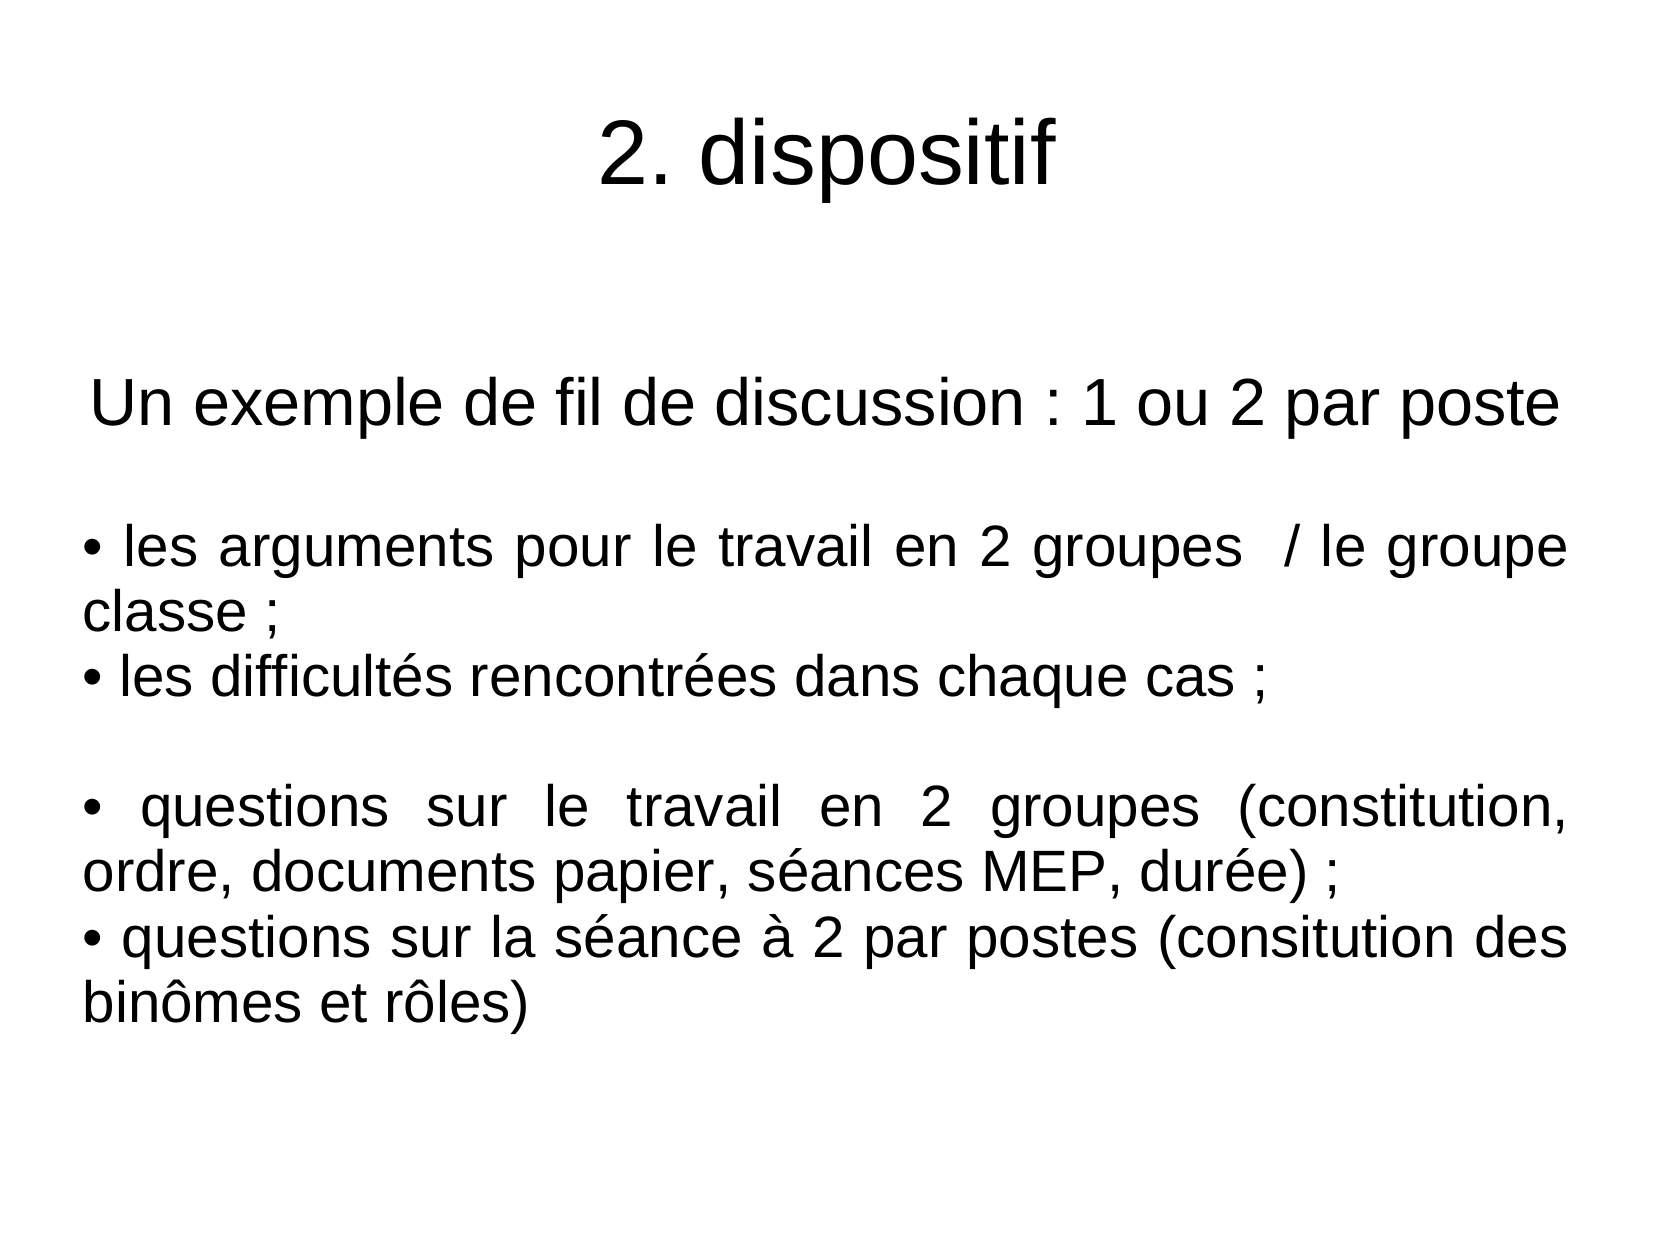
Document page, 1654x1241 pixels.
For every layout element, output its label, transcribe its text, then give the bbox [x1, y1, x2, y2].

subtitle Un exemple de fil de discussion : 1 ou 2 par poste • les arguments pour le travail en 2 groupes / le groupe classe ; • les difficultés rencontrées dans chaque cas ; • questions sur le travail en 2 groupes (constitution, ordre, documents papier, séances MEP, durée) ; • questions sur la séance à 2 par postes (consitution des binômes et rôles) [82, 297, 1571, 1102]
title 2. dispositif [82, 49, 1571, 257]
